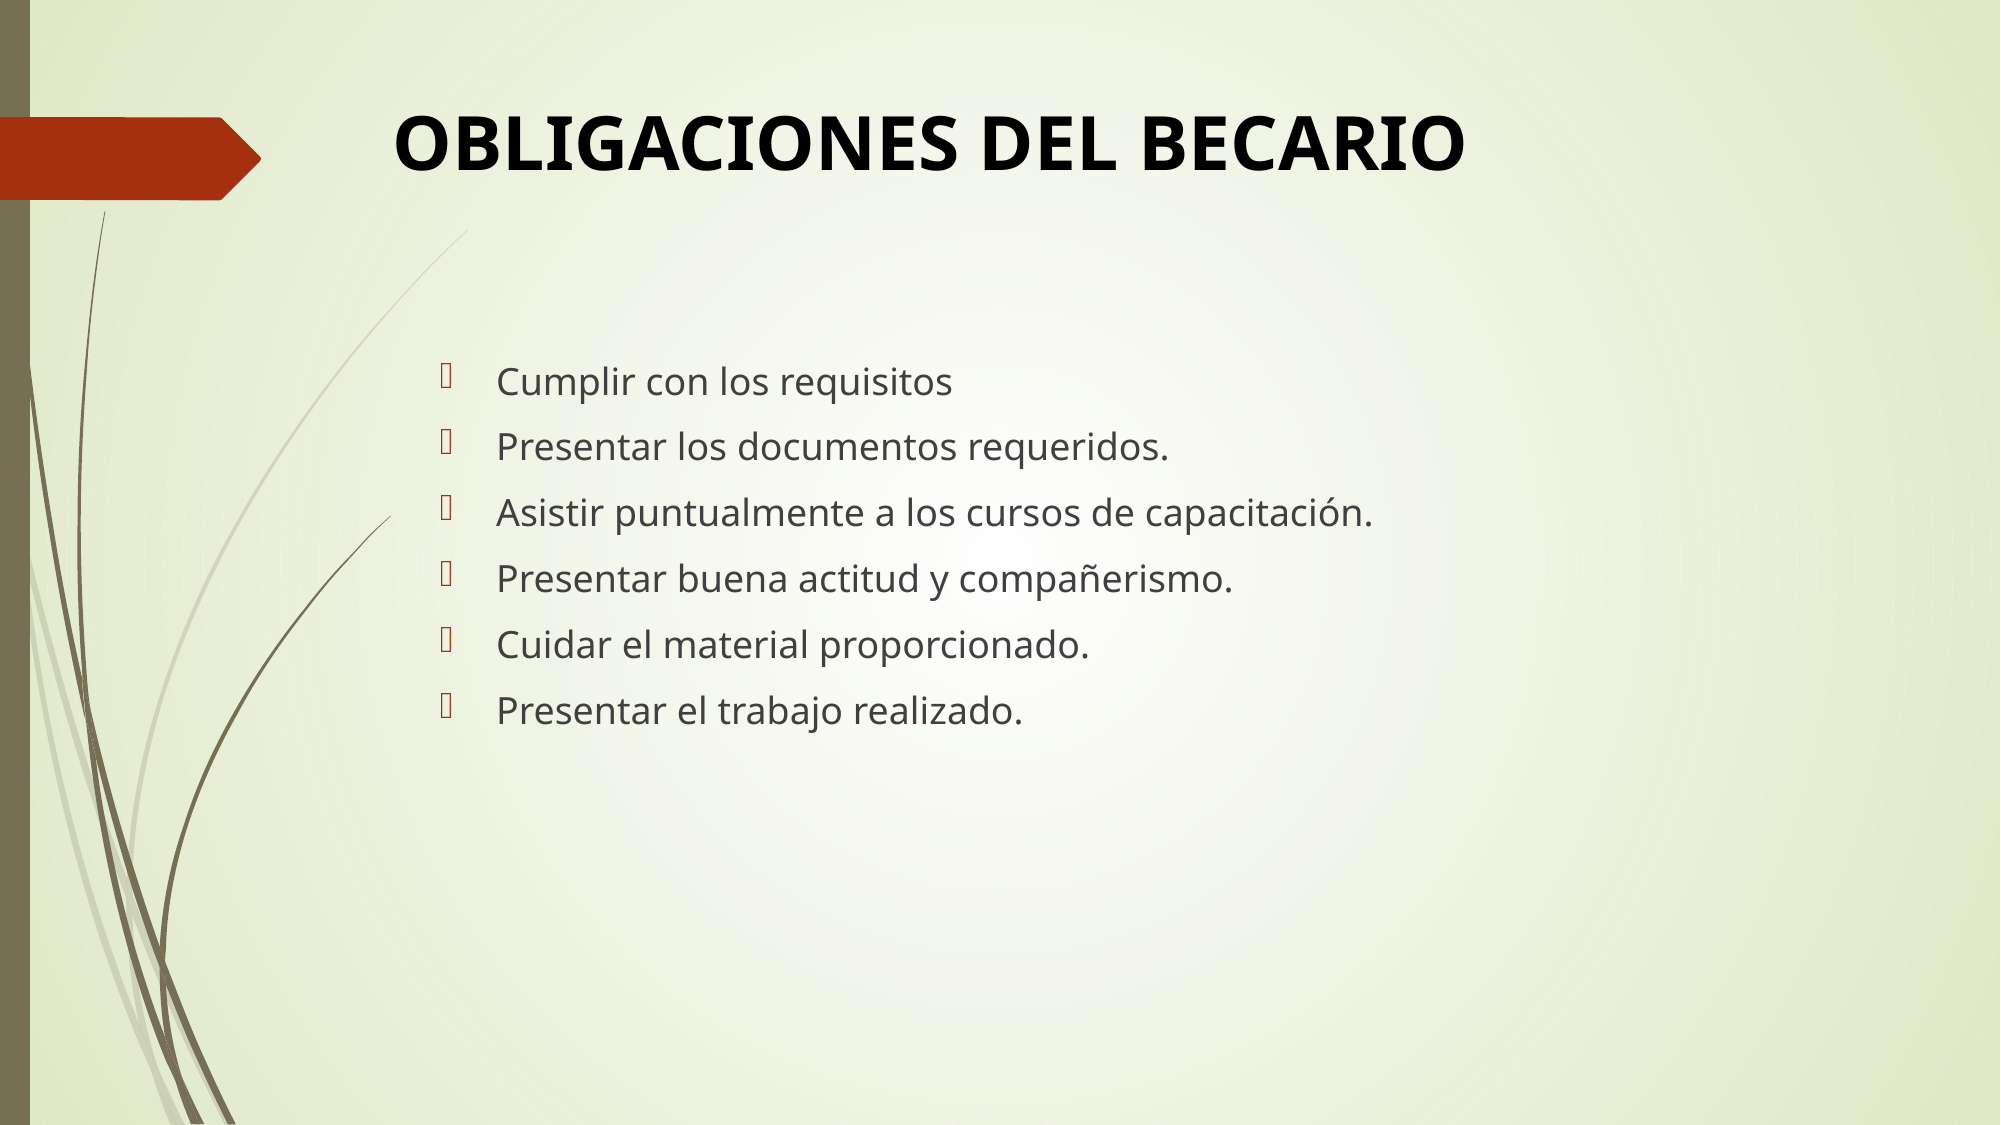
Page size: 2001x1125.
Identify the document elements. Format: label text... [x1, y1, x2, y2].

list Cumplir con los requisitos Presentar los documentos requeridos. Asistir puntualmente a los cursos de capacitación. Presentar buena actitud y compañerismo. Cuidar el material proporcionado. Presentar el trabajo realizado. [424, 350, 1888, 970]
title OBLIGACIONES DEL BECARIO [209, 87, 1672, 298]
